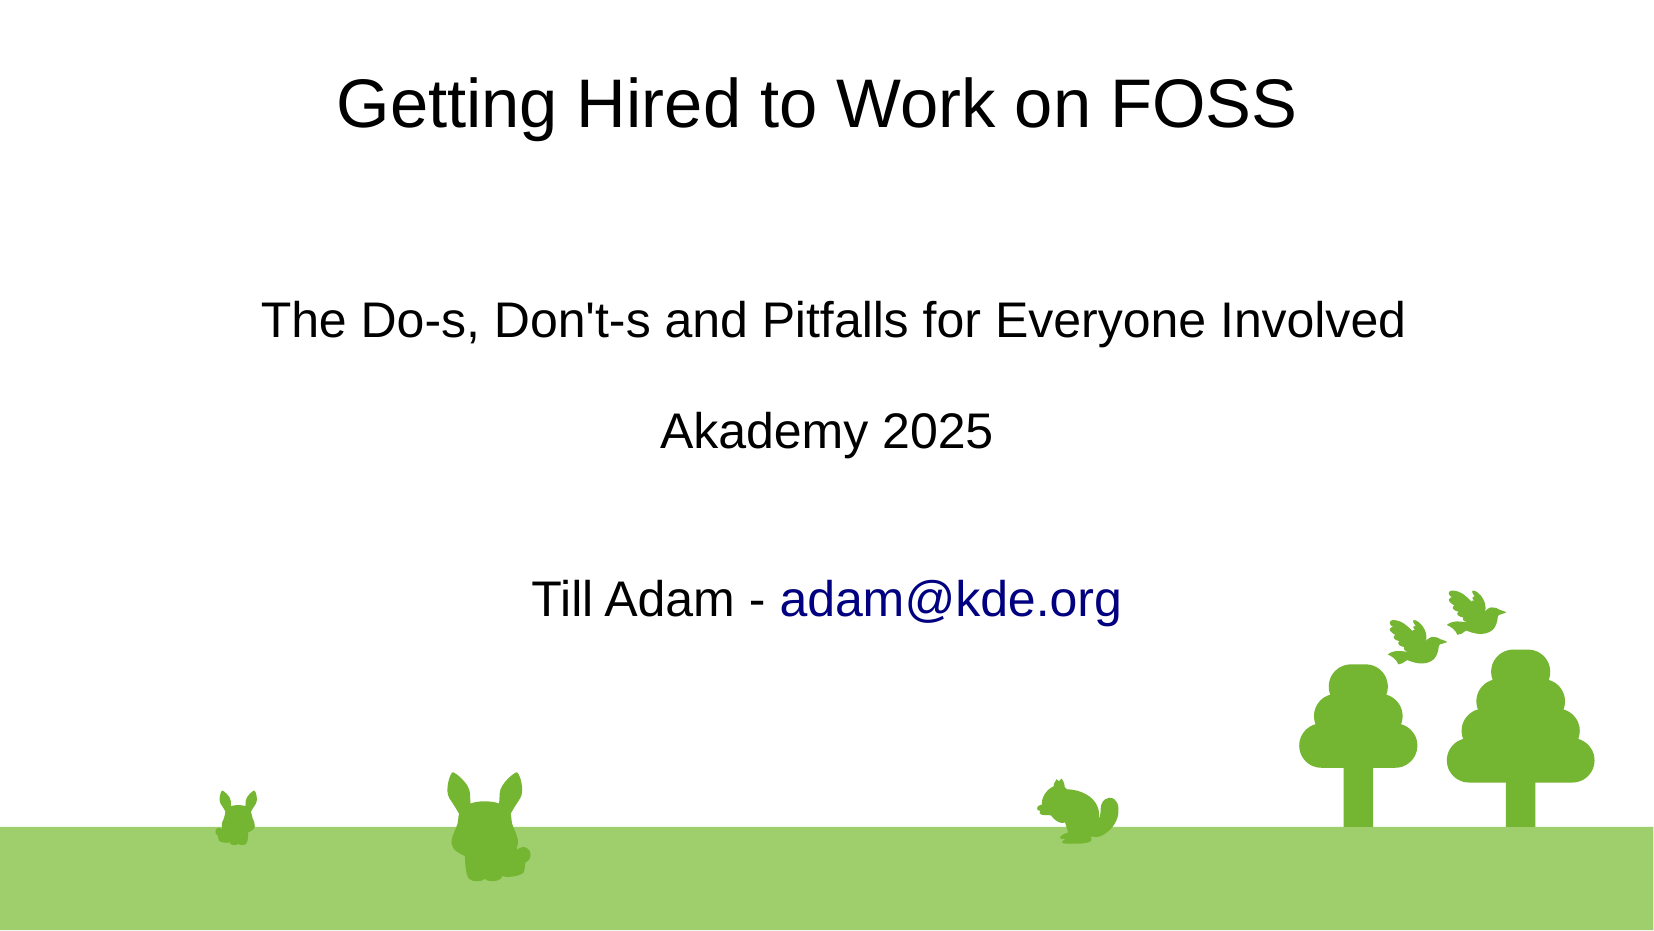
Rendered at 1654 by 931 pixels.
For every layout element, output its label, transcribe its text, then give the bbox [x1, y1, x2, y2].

subtitle The Do-s, Don't-s and Pitfalls for Everyone Involved Akademy 2025 Till Adam - adam@kde.org [88, 206, 1565, 768]
title Getting Hired to Work on FOSS [88, 29, 1565, 178]
